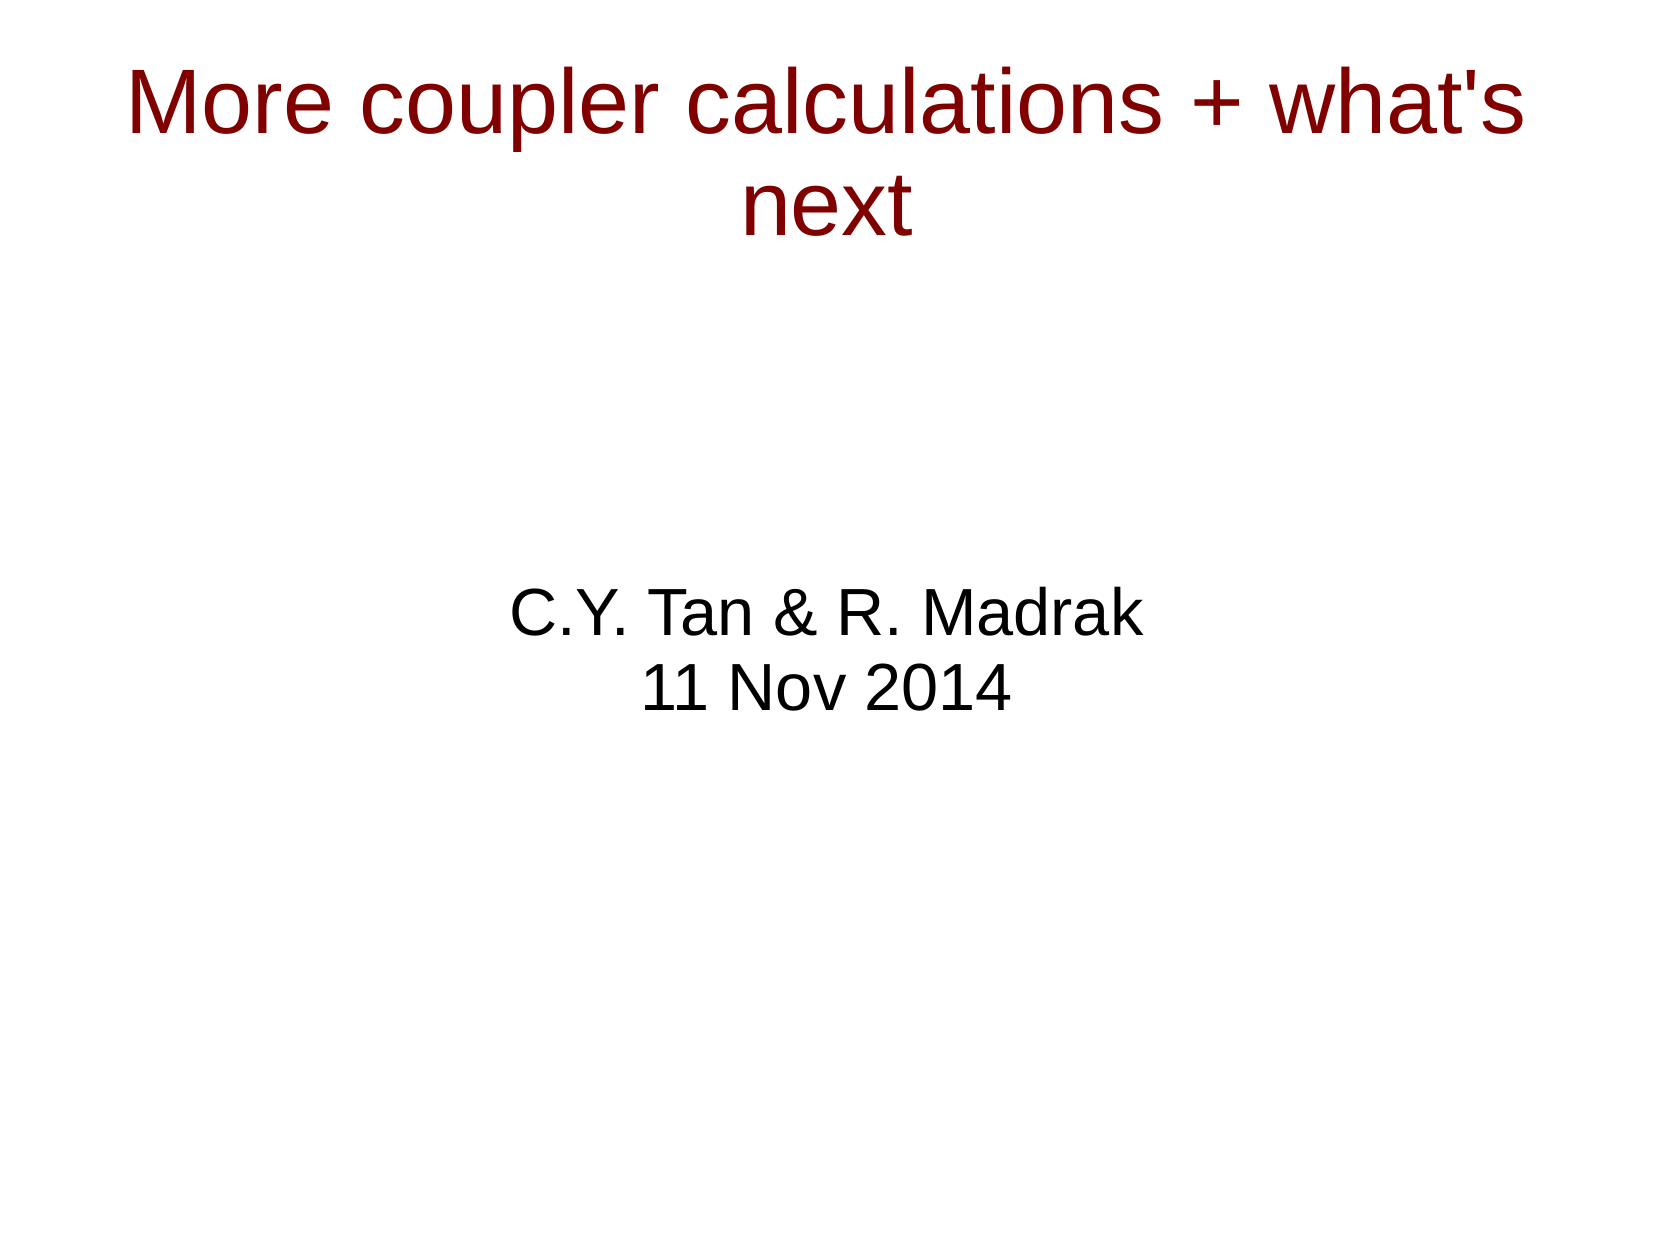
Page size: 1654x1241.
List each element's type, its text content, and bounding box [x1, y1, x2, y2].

subtitle C.Y. Tan & R. Madrak 11 Nov 2014 [82, 290, 1571, 1010]
title More coupler calculations + what's next [82, 49, 1571, 257]
